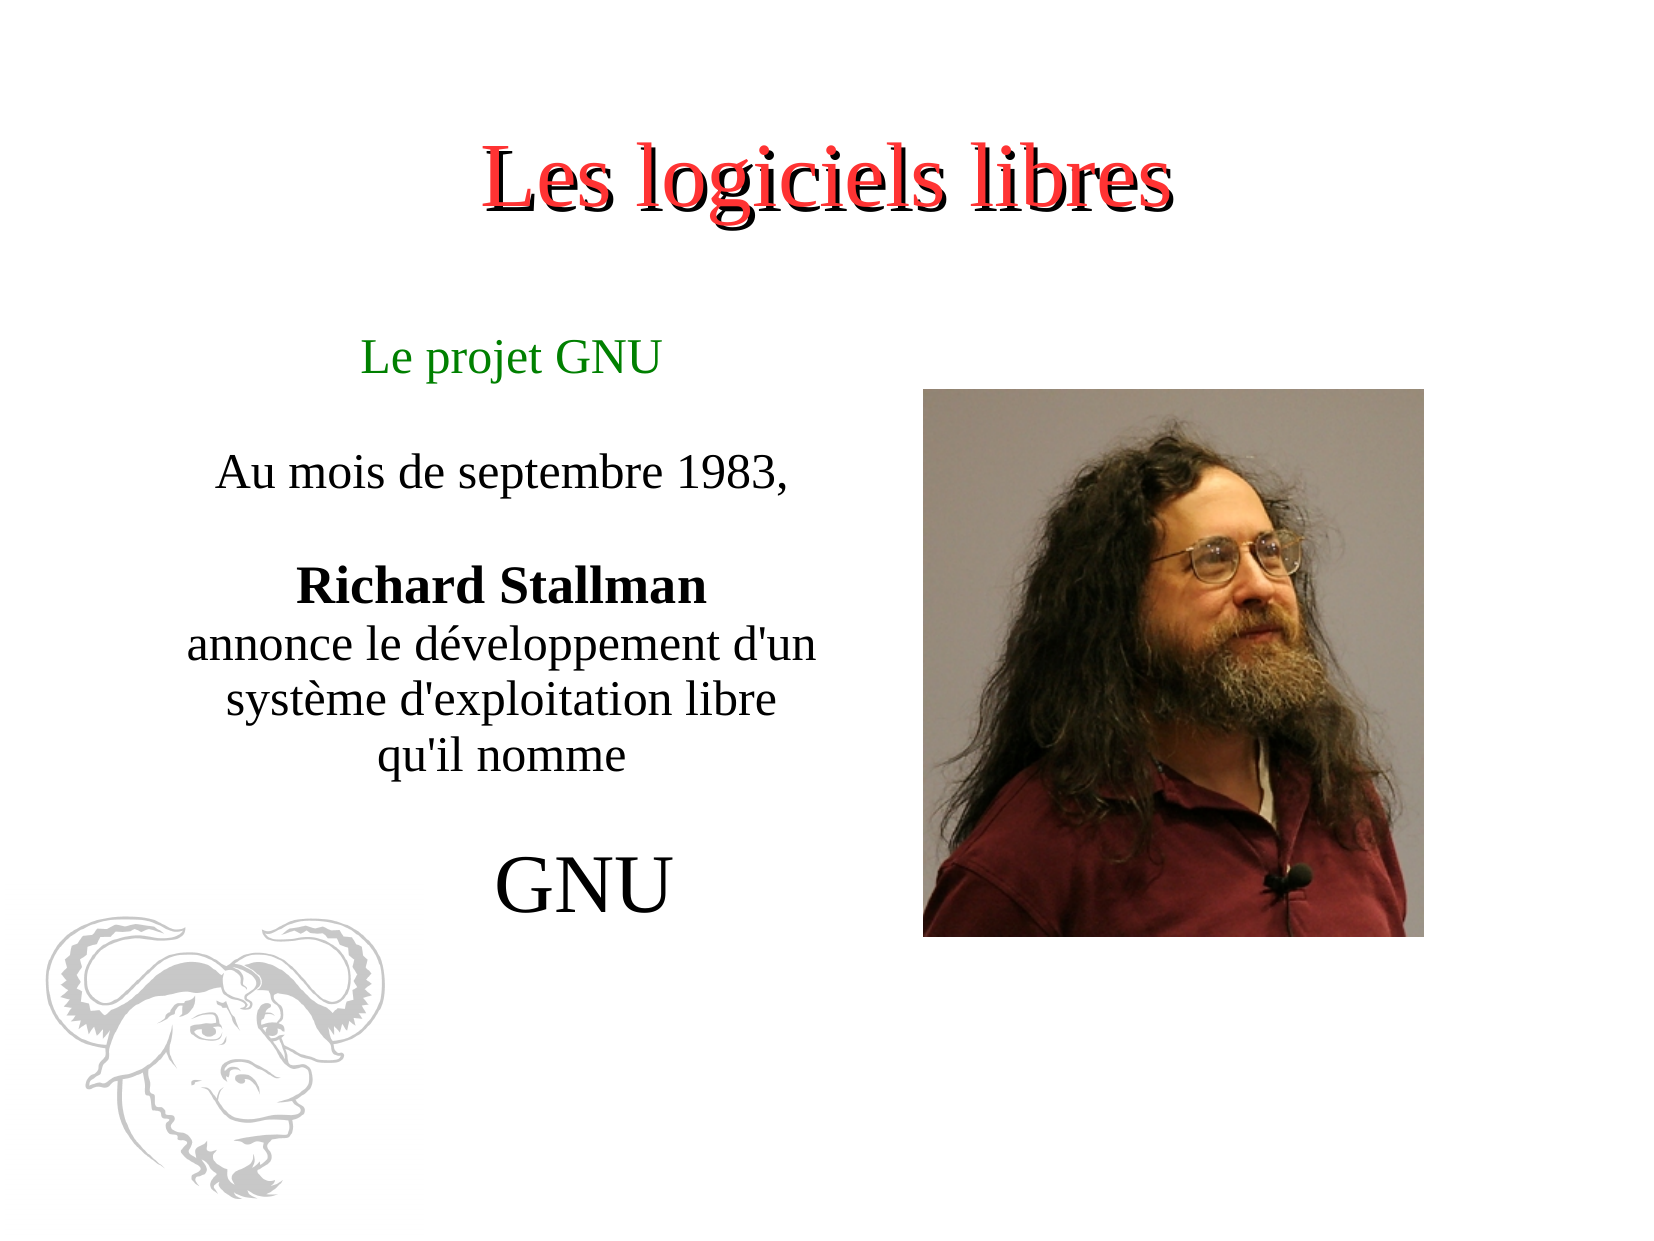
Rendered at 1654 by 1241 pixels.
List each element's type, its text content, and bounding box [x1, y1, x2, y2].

title Les logiciels libres [121, 72, 1534, 280]
picture [923, 389, 1424, 937]
text_box Au mois de septembre 1983, Richard Stallman annonce le développement d'un système d'exploitation libre qu'il nomme GNU [181, 443, 823, 1056]
text_box Le projet GNU [175, 328, 848, 390]
picture [5, 880, 424, 1235]
